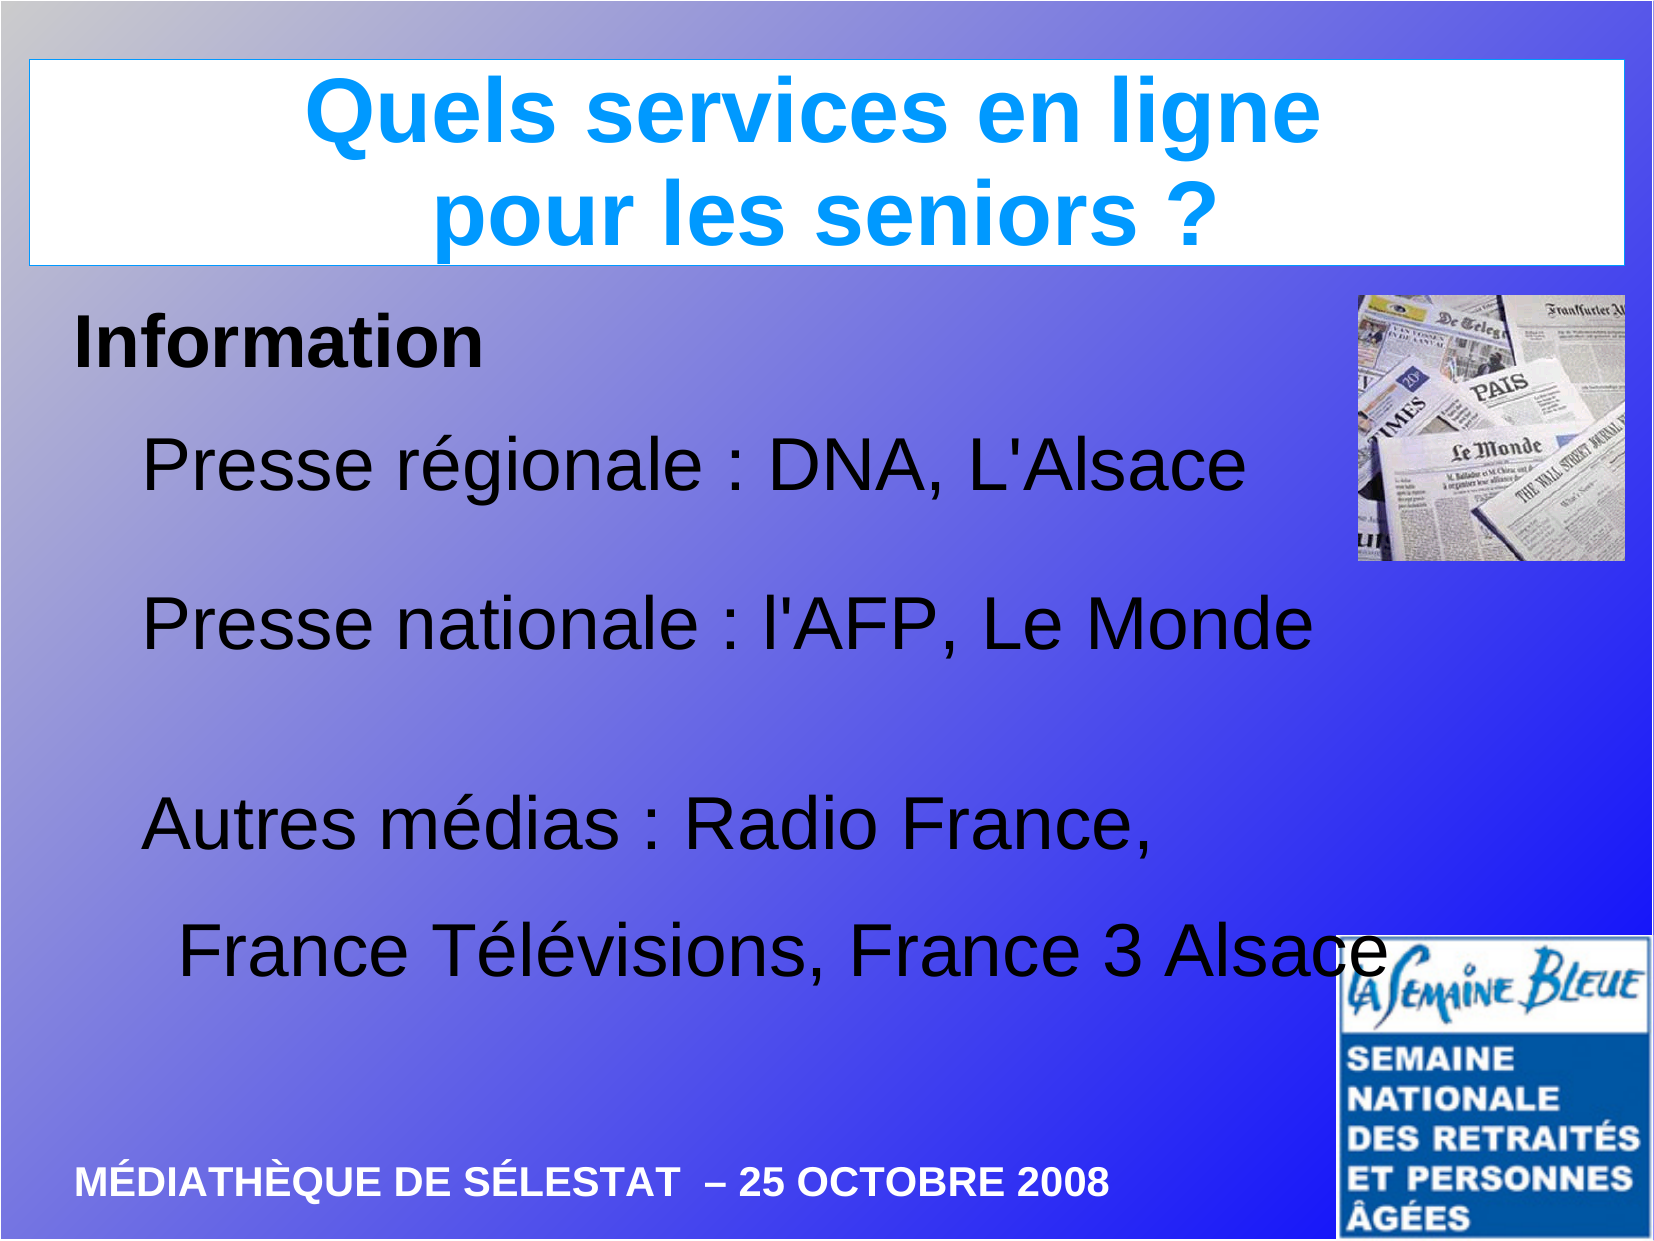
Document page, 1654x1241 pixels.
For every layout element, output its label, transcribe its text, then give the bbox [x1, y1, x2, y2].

picture [1336, 993, 1654, 1241]
picture [1358, 295, 1625, 562]
text_box Quels services en ligne pour les seniors ? [29, 59, 1625, 266]
text_box [0, 0, 1654, 1241]
subtitle Presse régionale : DNA, L'Alsace Presse nationale : l'AFP, Le Monde Autres médias : Radio France, France Télévisions, France 3 Alsace [118, 422, 1654, 993]
text_box MÉDIATHÈQUE DE SÉLESTAT – 25 OCTOBRE 2008 [59, 1151, 1329, 1214]
text_box Information [59, 292, 975, 392]
